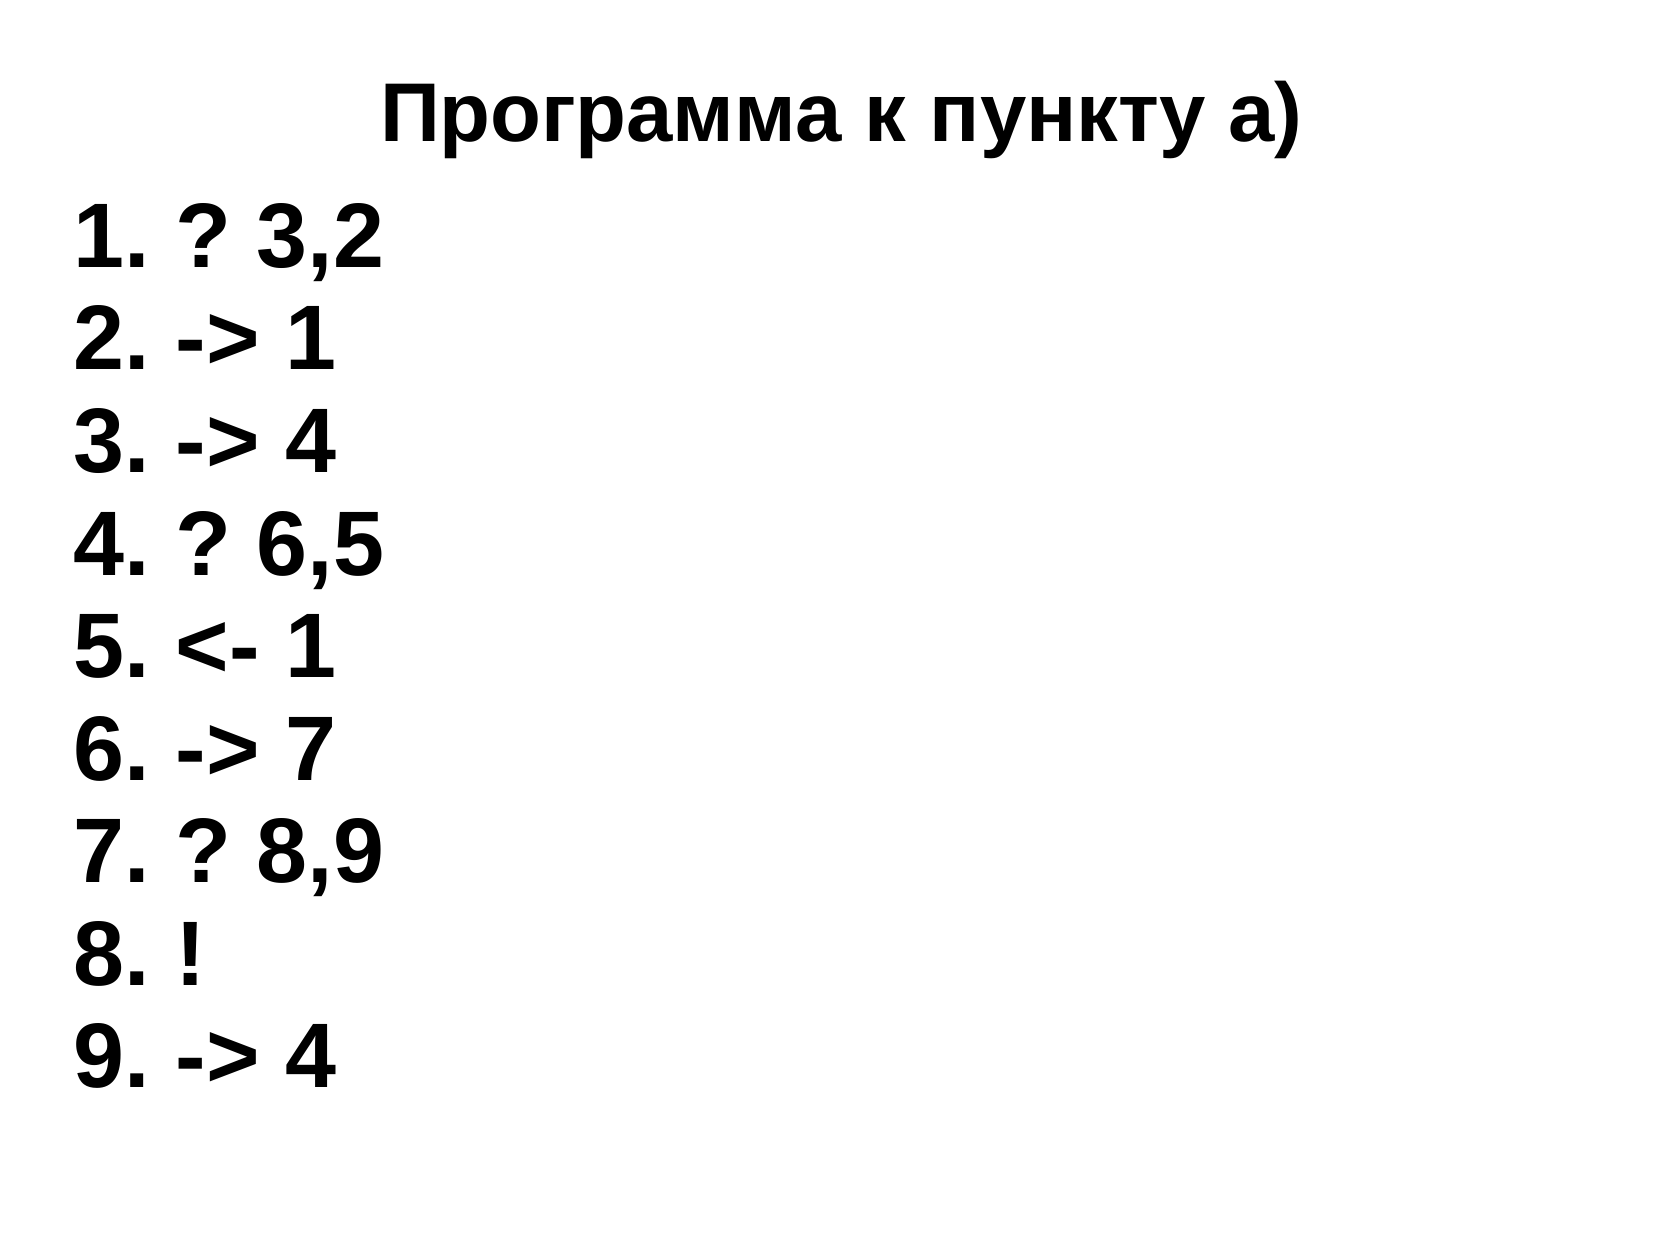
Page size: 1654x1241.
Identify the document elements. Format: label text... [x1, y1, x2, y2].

text_box Программа к пункту а) [118, 59, 1565, 167]
text_box 1. ? 3,2 2. -> 1 3. -> 4 4. ? 6,5 5. <- 1 6. -> 7 7. ? 8,9 8. ! 9. -> 4 [59, 177, 1565, 1115]
